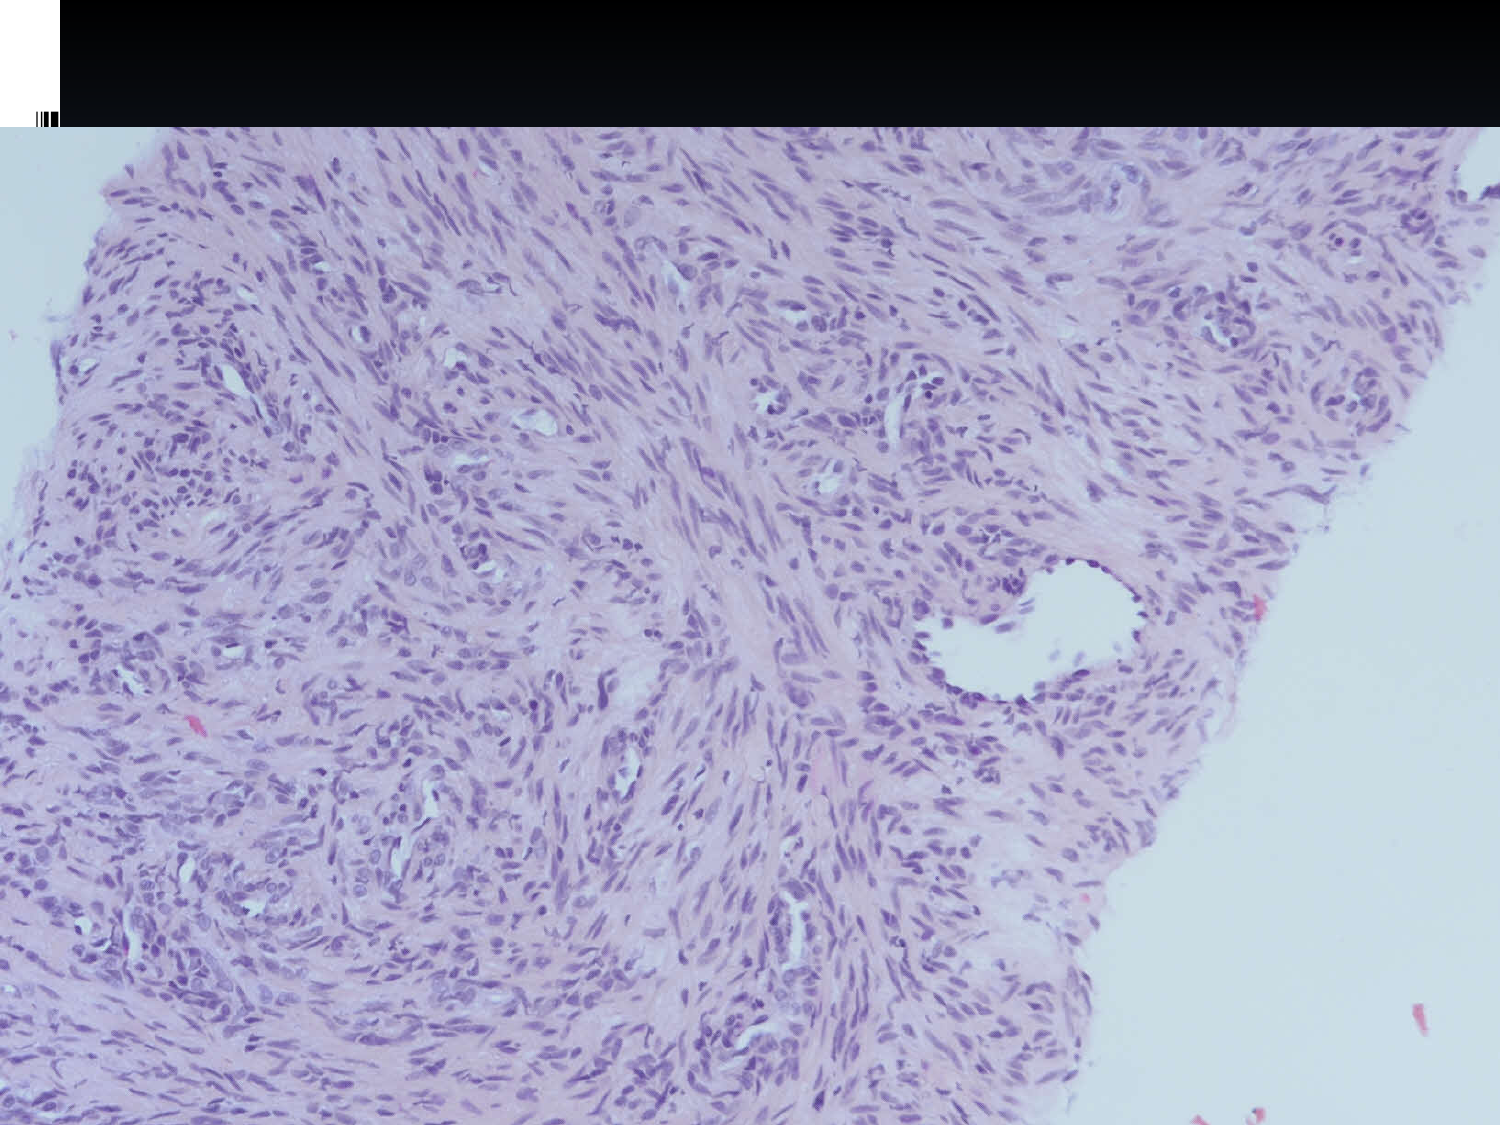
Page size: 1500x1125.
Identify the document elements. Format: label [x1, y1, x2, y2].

picture [0, 127, 1500, 1125]
